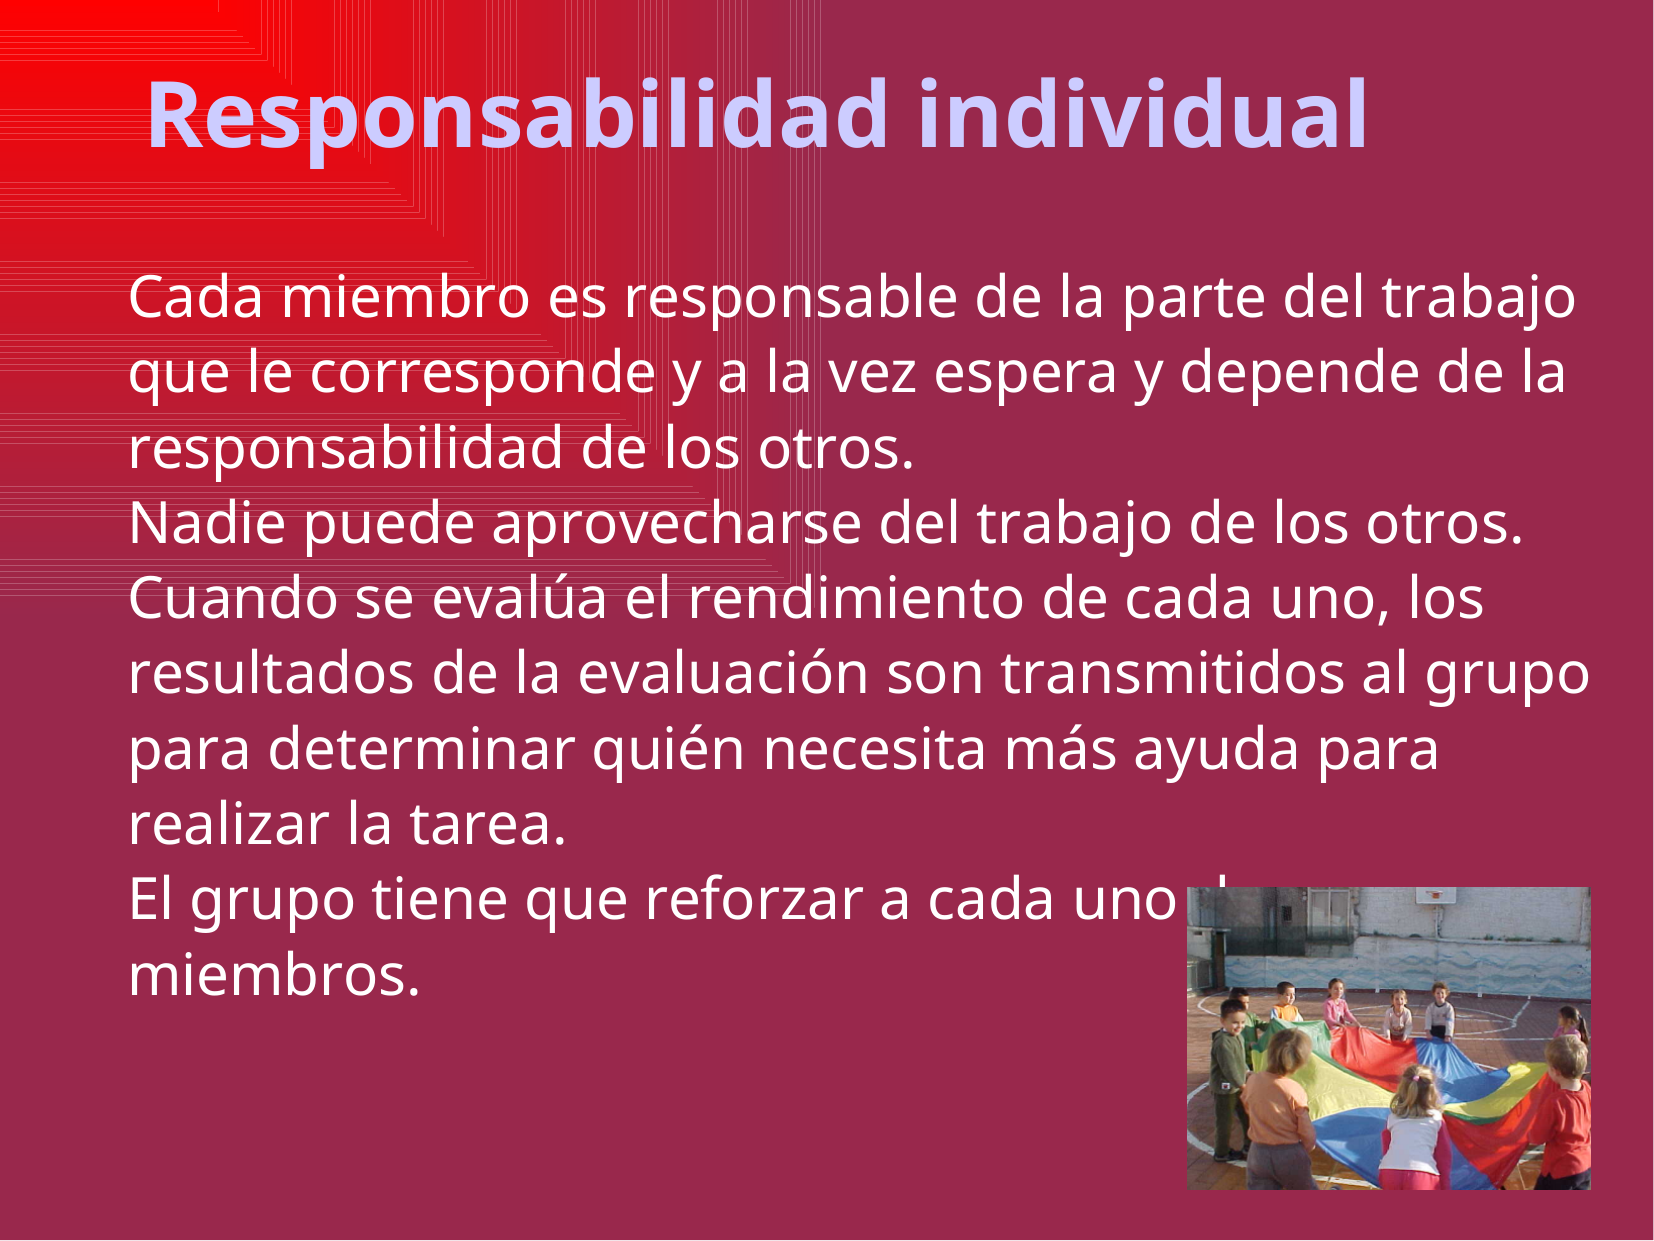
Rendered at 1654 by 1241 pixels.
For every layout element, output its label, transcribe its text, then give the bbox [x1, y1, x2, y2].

picture [1187, 887, 1591, 1190]
text_box Responsabilidad individual [143, 50, 1374, 182]
title Cada miembro es responsable de la parte del trabajo que le corresponde y a la vez espera y depende de la responsabilidad de los otros. Nadie puede aprovecharse del trabajo de los otros. Cuando se evalúa el rendimiento de cada uno, los resultados de la evaluación son transmitidos al grupo para determinar quién necesita más ayuda para realizar la tarea. El grupo tiene que reforzar a cada uno de sus miembros. [112, 249, 1613, 1082]
